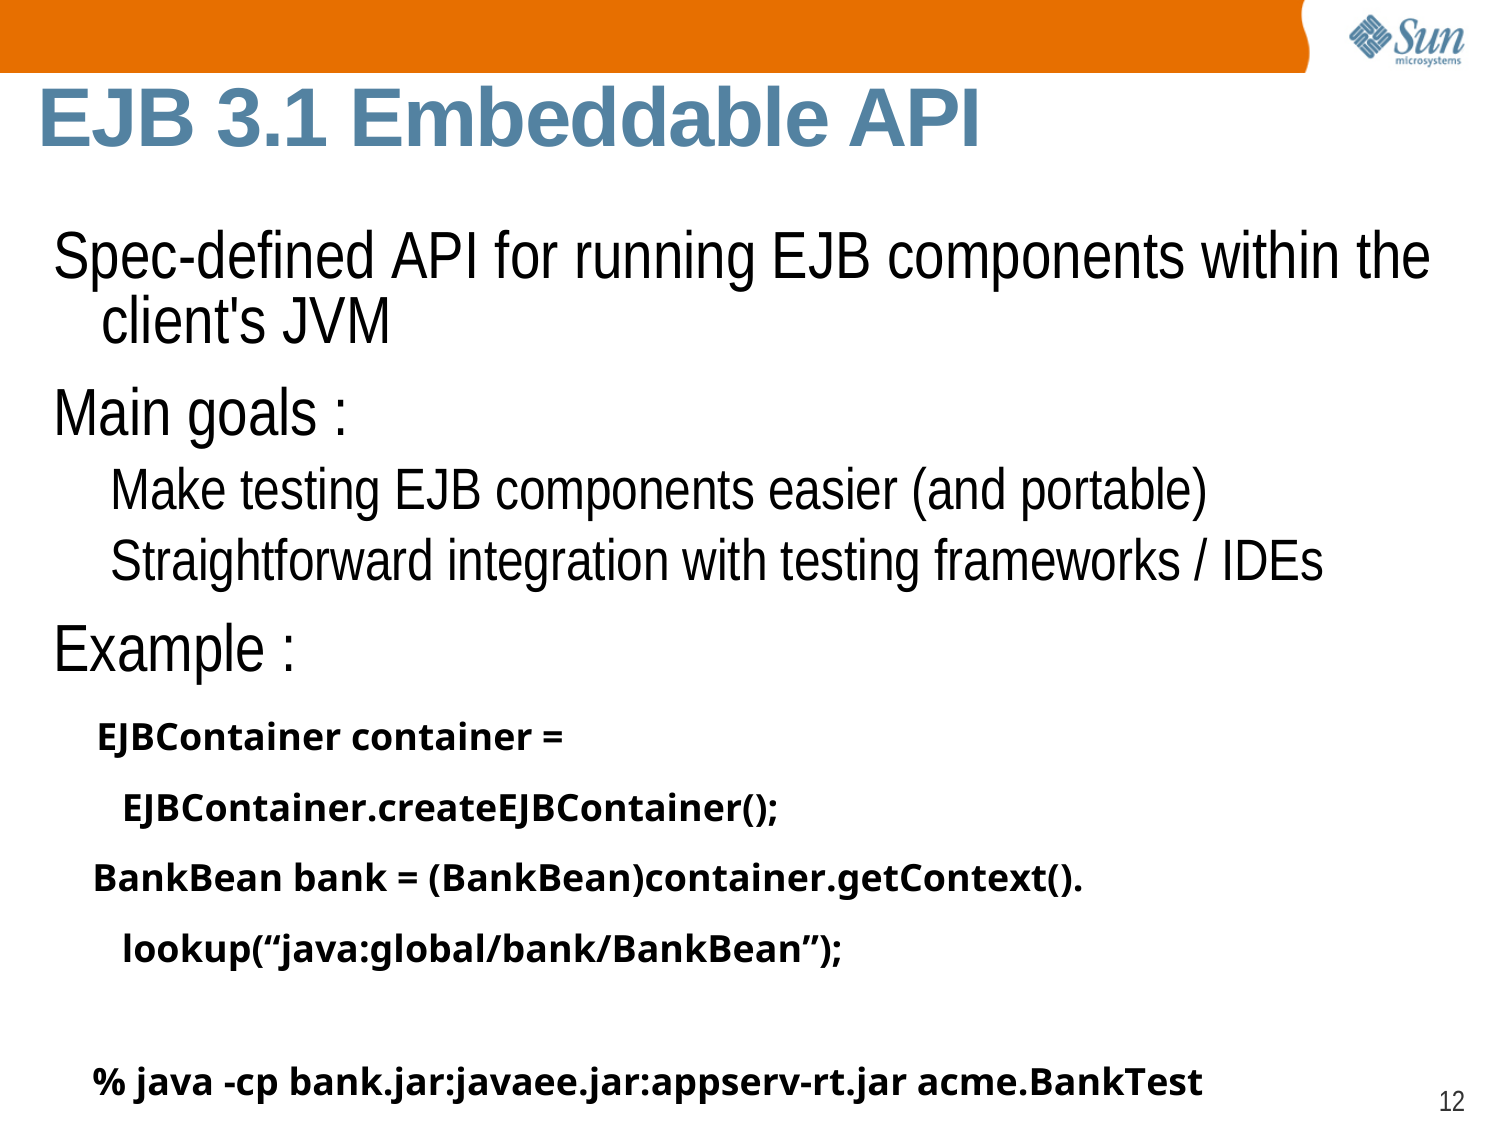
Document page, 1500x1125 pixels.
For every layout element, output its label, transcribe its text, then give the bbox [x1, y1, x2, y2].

list Spec-defined API for running EJB components within the client's JVM Main goals : Make testing EJB components easier (and portable) Straightforward integration with testing frameworks / IDEs Example : EJBContainer container = EJBContainer.createEJBContainer(); BankBean bank = (BankBean)container.getContext(). lookup(“java:global/bank/BankBean”); % java -cp bank.jar:javaee.jar:appserv-rt.jar acme.BankTest [34, 226, 1463, 1087]
picture [0, 0, 1500, 73]
title EJB 3.1 Embeddable API [37, 79, 1400, 176]
